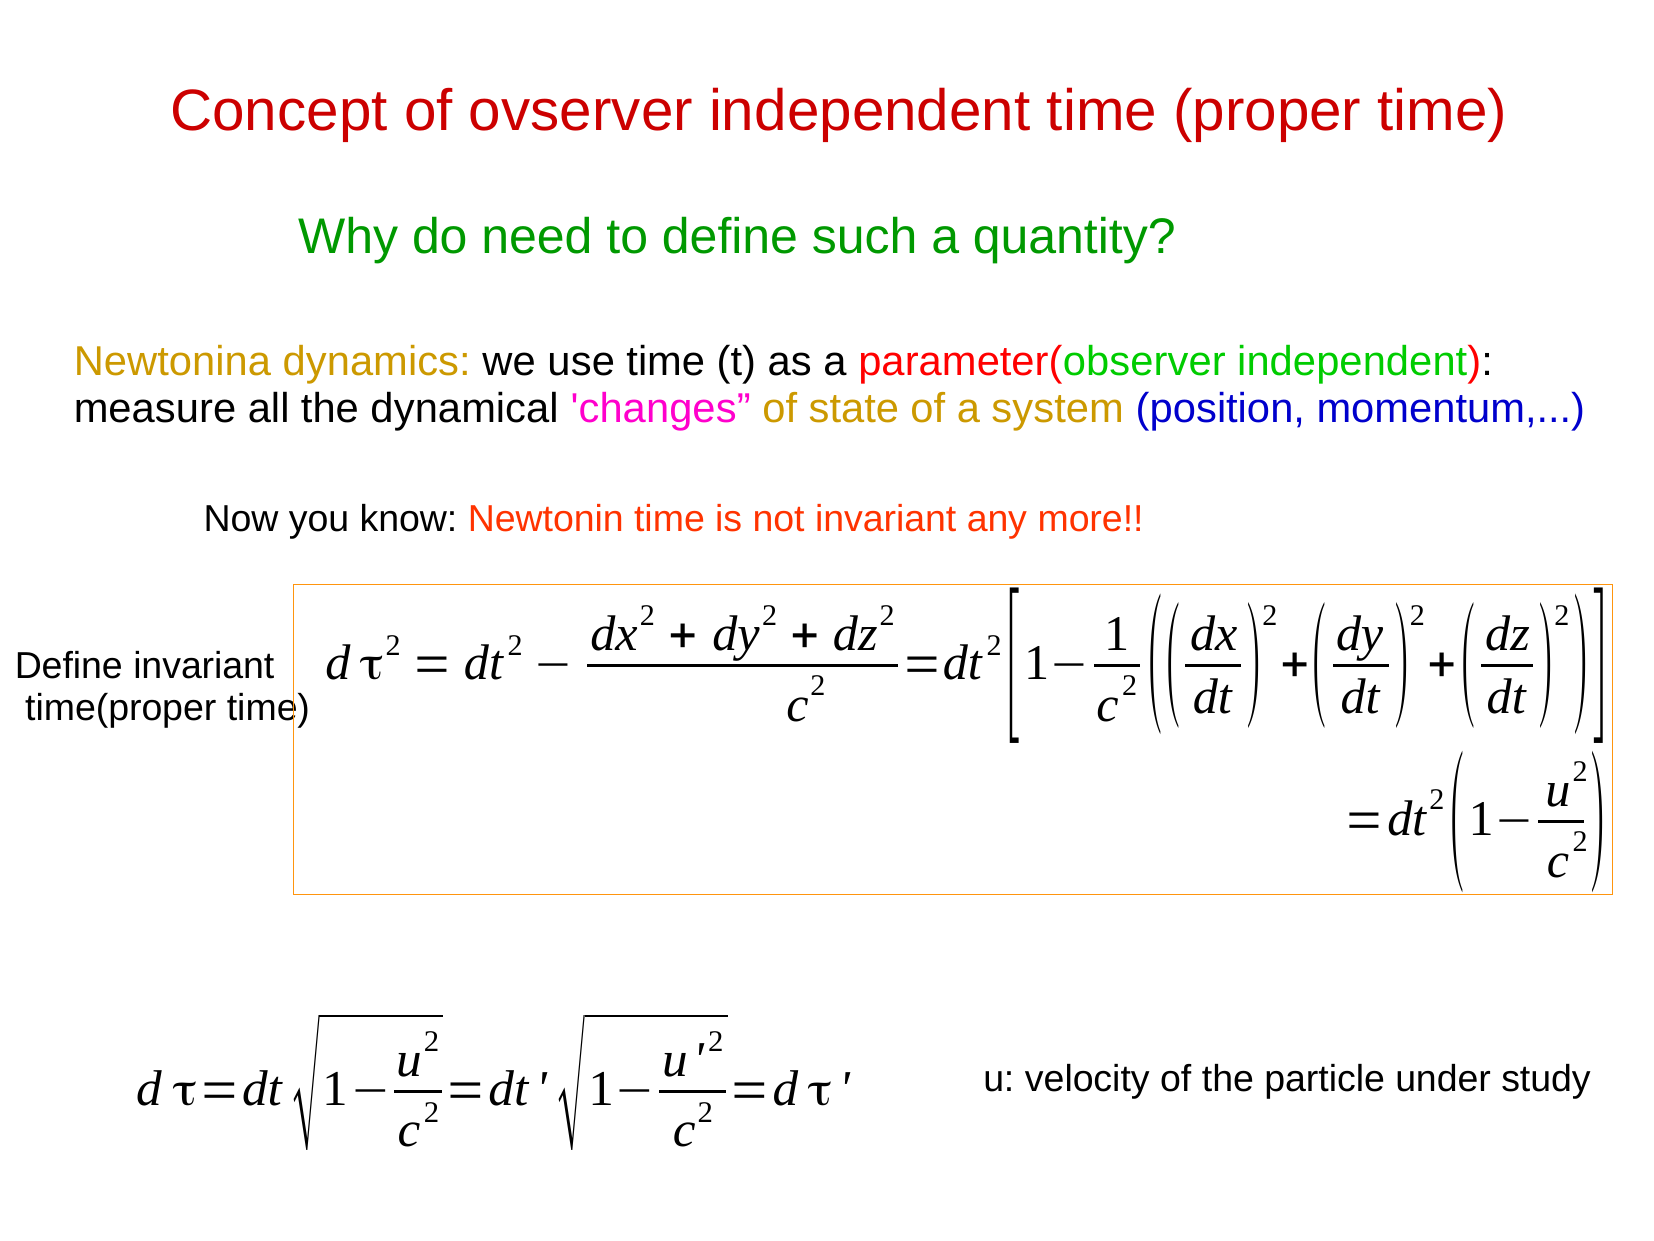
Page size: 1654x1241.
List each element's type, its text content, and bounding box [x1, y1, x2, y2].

text_box u: velocity of the particle under study [968, 1050, 1606, 1111]
text_box Why do need to define such a quantity? [283, 200, 1206, 276]
chart [129, 910, 860, 1158]
chart [293, 584, 1613, 895]
text_box Define invariant time(proper time) [0, 637, 293, 698]
text_box Newtonina dynamics: we use time (t) as a parameter(observer independent): measure all the dynamical 'changes” of state of a system (position, momentum,...) [59, 330, 1654, 443]
text_box Concept of ovserver independent time (proper time) [155, 70, 1524, 156]
text_box Now you know: Newtonin time is not invariant any more!! [188, 490, 1160, 550]
